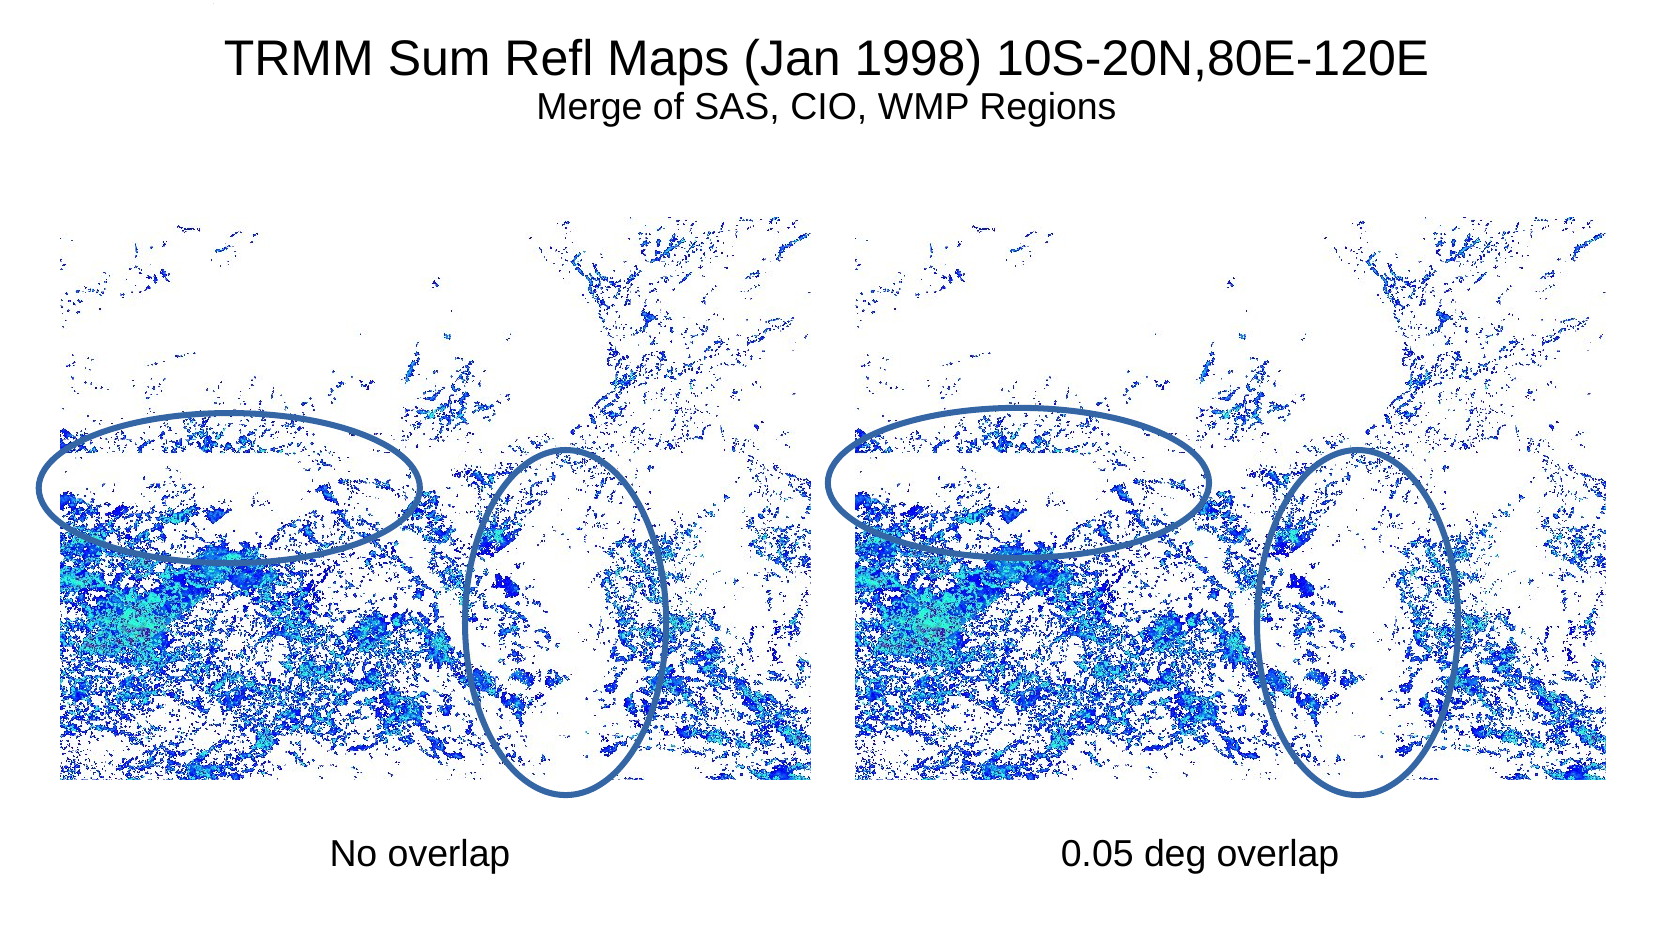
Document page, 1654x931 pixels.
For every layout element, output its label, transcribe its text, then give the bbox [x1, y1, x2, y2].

picture [469, 454, 663, 781]
title TRMM Sum Refl Maps (Jan 1998) 10S-20N,80E-120E Merge of SAS, CIO, WMP Regions [82, 29, 1571, 128]
picture [60, 417, 416, 560]
picture [60, 217, 811, 781]
text_box No overlap [240, 825, 601, 886]
picture [855, 411, 1205, 554]
picture [1261, 454, 1455, 781]
text_box 0.05 deg overlap [1020, 825, 1381, 886]
picture [855, 217, 1606, 781]
